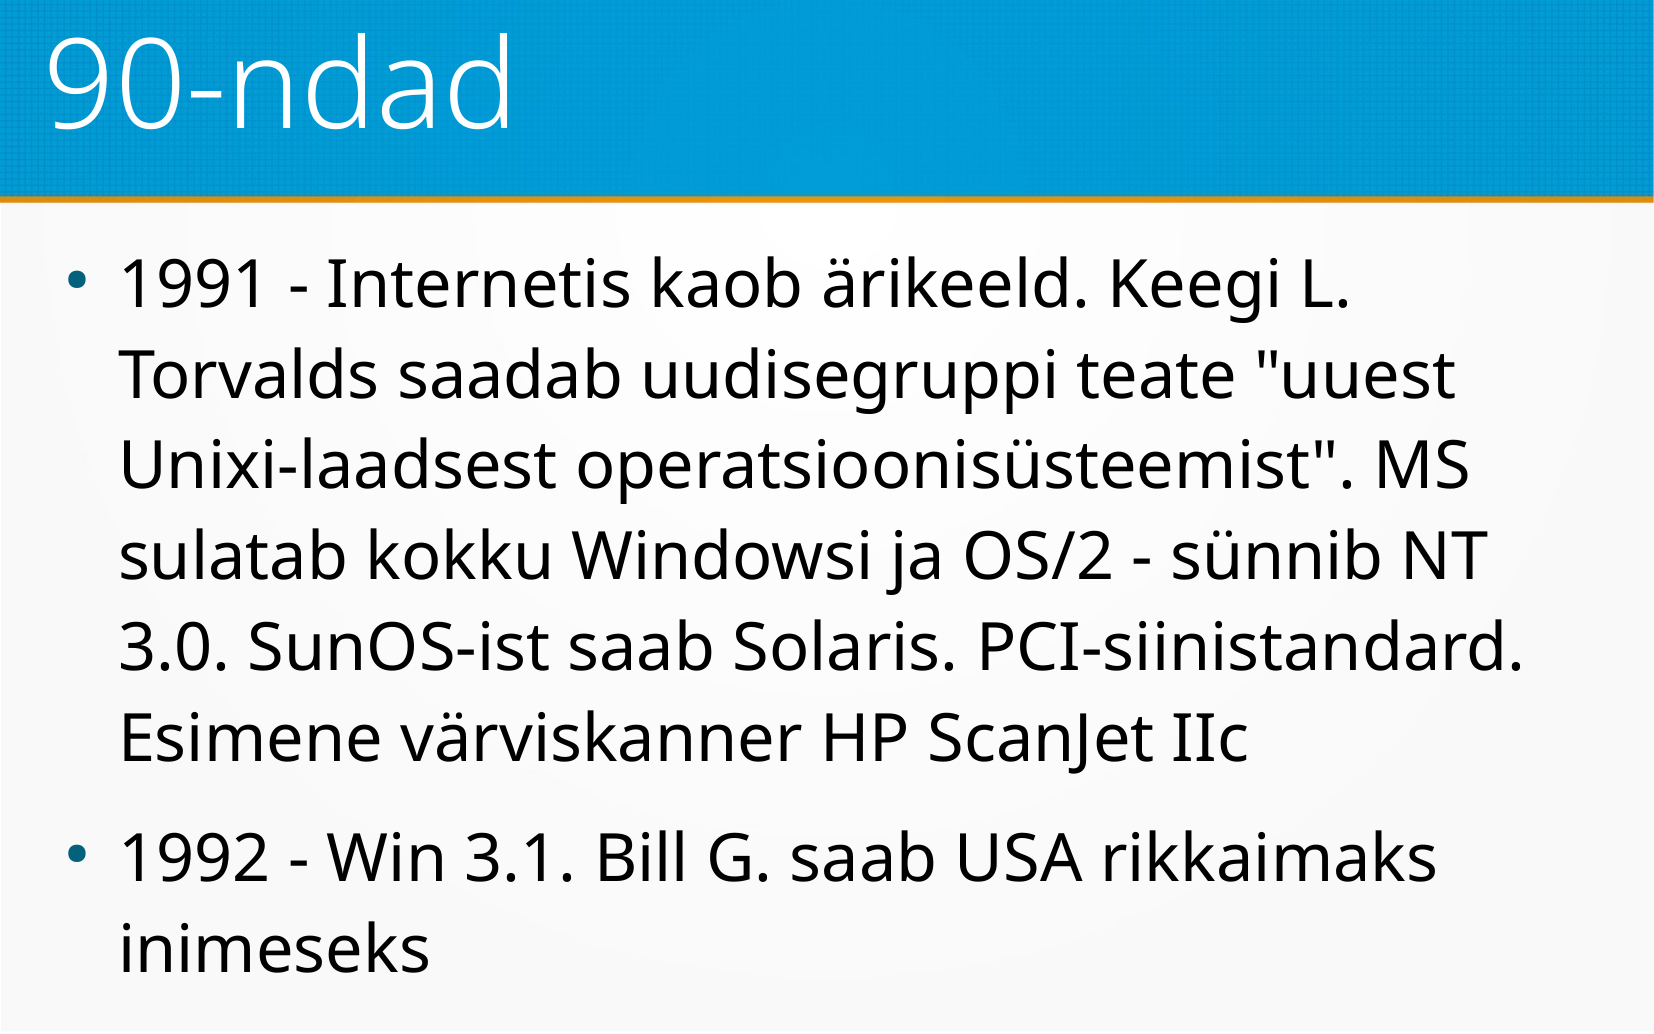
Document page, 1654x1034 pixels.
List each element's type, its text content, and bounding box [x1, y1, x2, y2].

picture [0, 195, 1654, 1034]
title 90-ndad [43, 0, 1619, 166]
list 1991 - Internetis kaob ärikeeld. Keegi L. Torvalds saadab uudisegruppi teate "uuest Unixi-laadsest operatsioonisüsteemist". MS sulatab kokku Windowsi ja OS/2 - sünnib NT 3.0. SunOS-ist saab Solaris. PCI-siinistandard. Esimene värviskanner HP ScanJet IIc 1992 - Win 3.1. Bill G. saab USA rikkaimaks inimeseks [47, 236, 1607, 1002]
